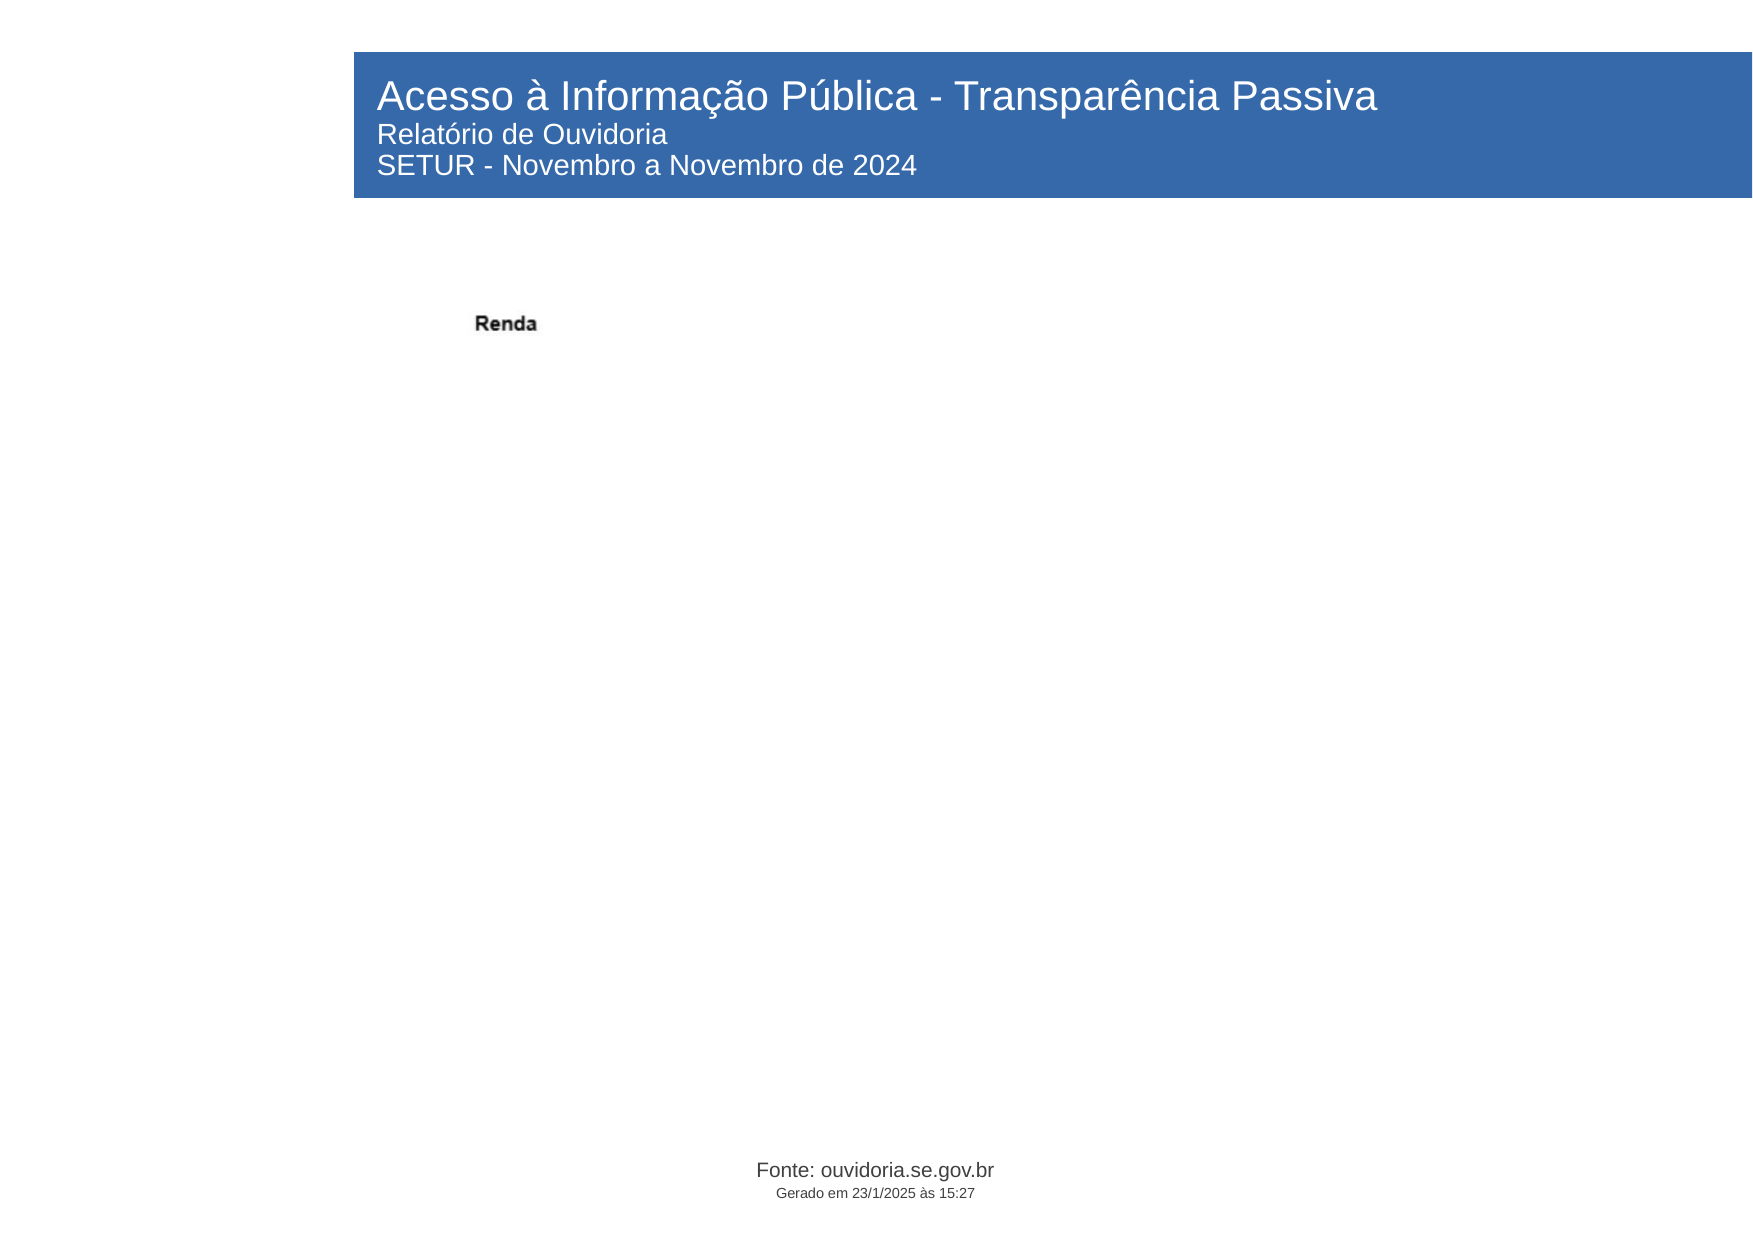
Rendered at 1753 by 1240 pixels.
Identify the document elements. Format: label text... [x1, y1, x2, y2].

text_box [227, 211, 1527, 1028]
text_box Acesso à Informação Pública - Transparência Passiva Relatório de Ouvidoria SETUR - Novembro a Novembro de 2024 [376, 72, 1403, 186]
text_box Fonte: ouvidoria.se.gov.br Gerado em 23/1/2025 às 15:27 [756, 1158, 1023, 1208]
text_box [354, 52, 1752, 198]
